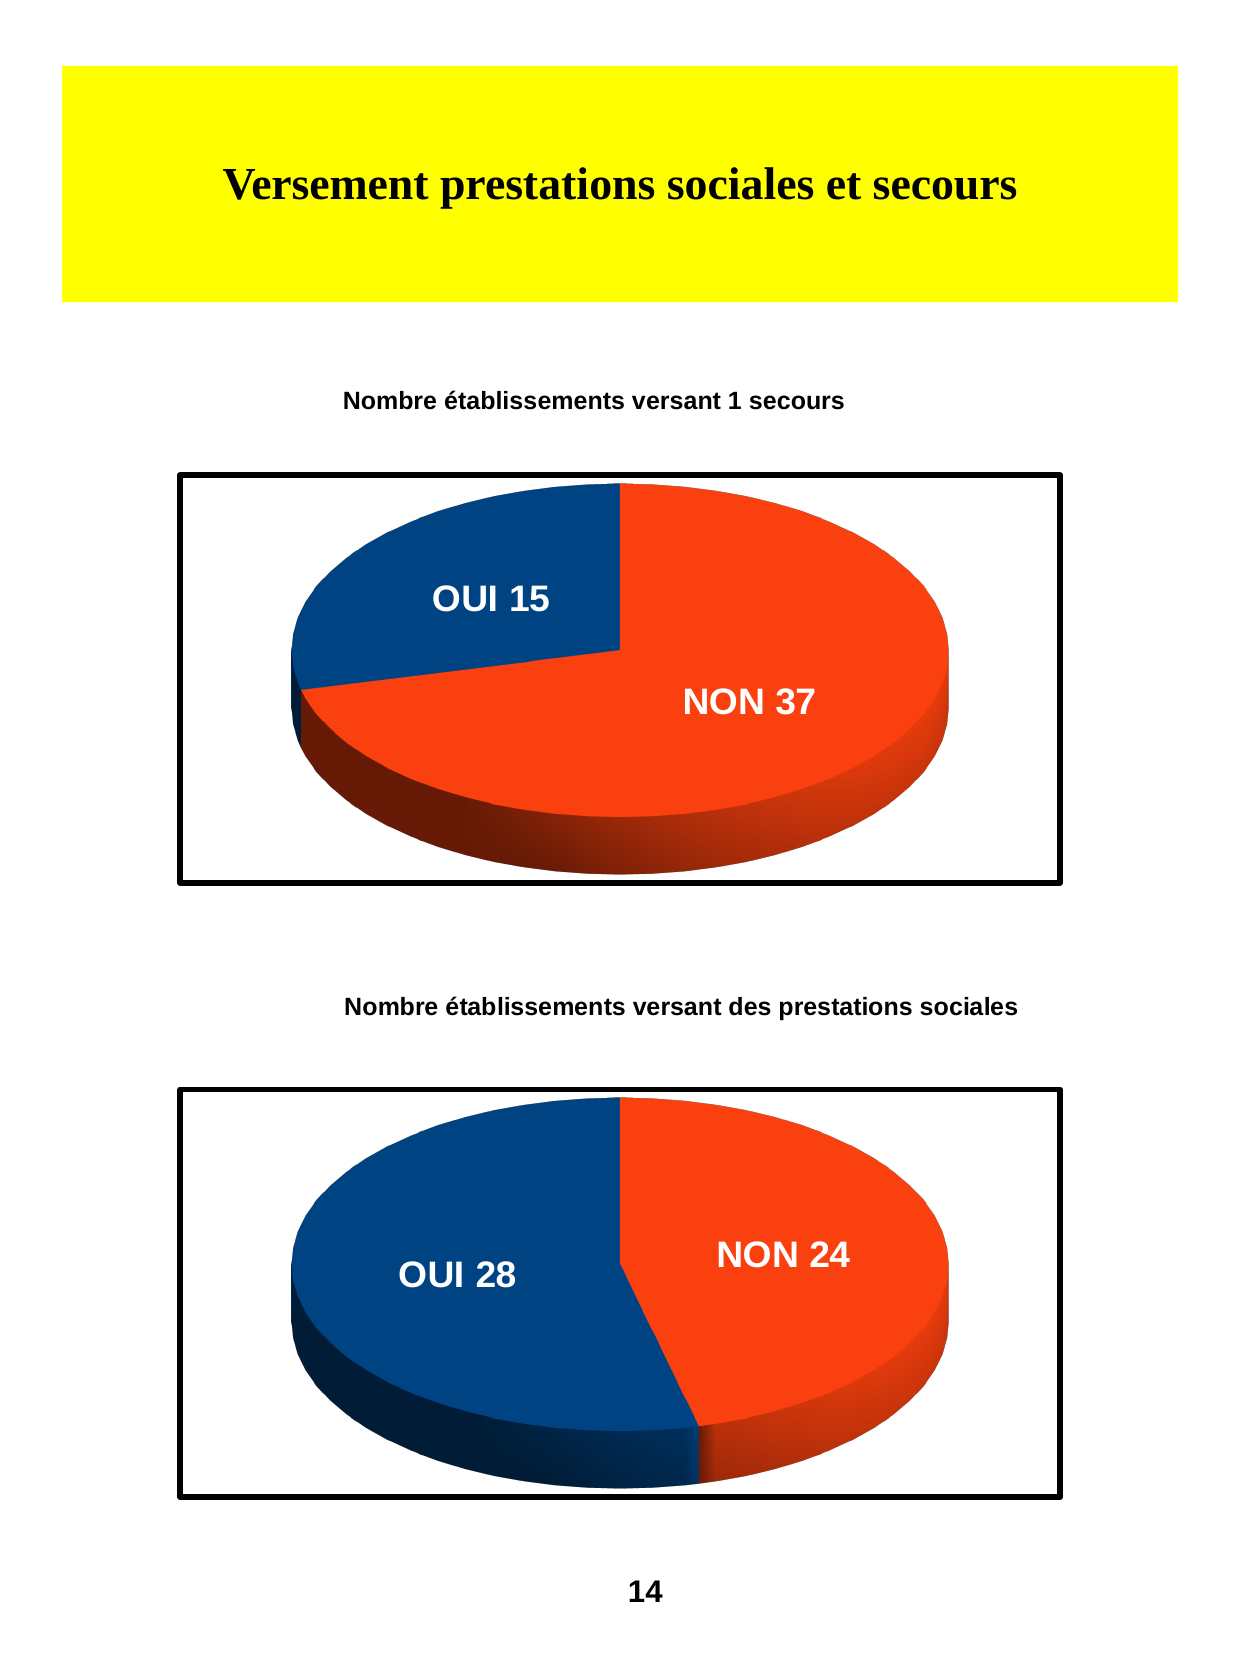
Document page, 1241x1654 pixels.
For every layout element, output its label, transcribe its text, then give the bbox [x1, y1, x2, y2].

title Versement prestations sociales et secours [62, 65, 1179, 303]
chart [177, 472, 1229, 1051]
text_box <numéro> [555, 1567, 736, 1619]
chart [177, 1086, 1063, 1501]
list Nombre établissements versant 1 secours [62, 386, 1179, 1346]
